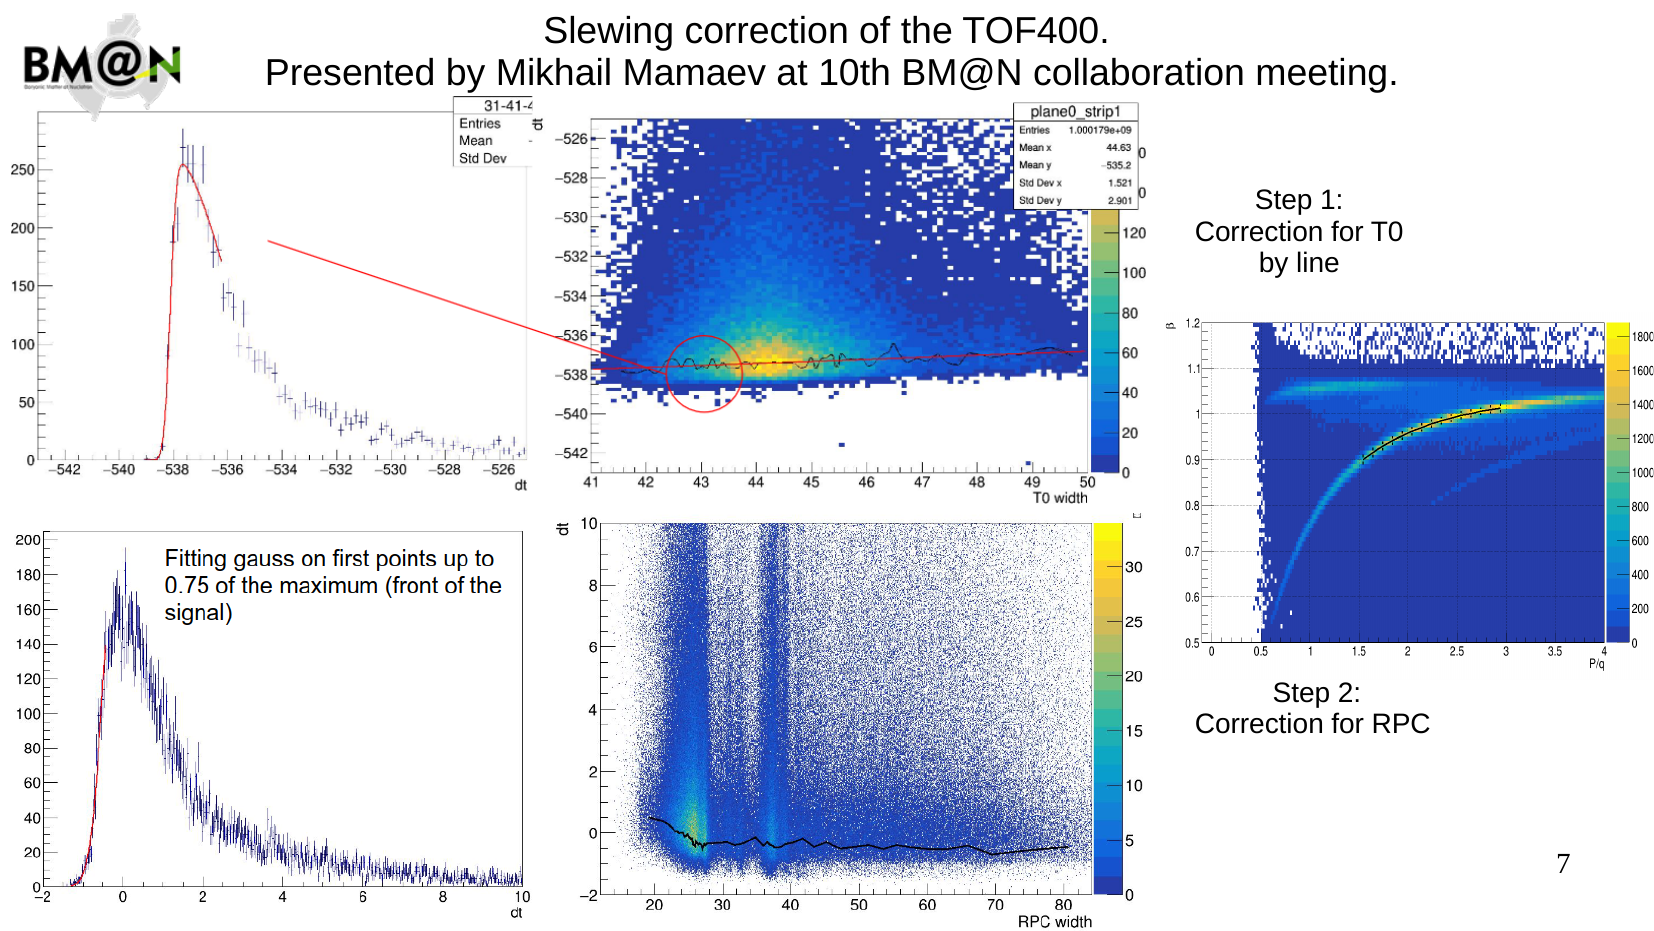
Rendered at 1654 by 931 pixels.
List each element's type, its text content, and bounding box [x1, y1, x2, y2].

picture [0, 0, 1654, 931]
text_box Step 1: Correction for T0 by line [1175, 177, 1424, 286]
text_box Slewing correction of the TOF400. Presented by Mikhail Mamaev at 10th BM@N collaboration meeting. [228, 2, 1477, 102]
text_box Step 2: Correction for RPC [1175, 669, 1459, 839]
